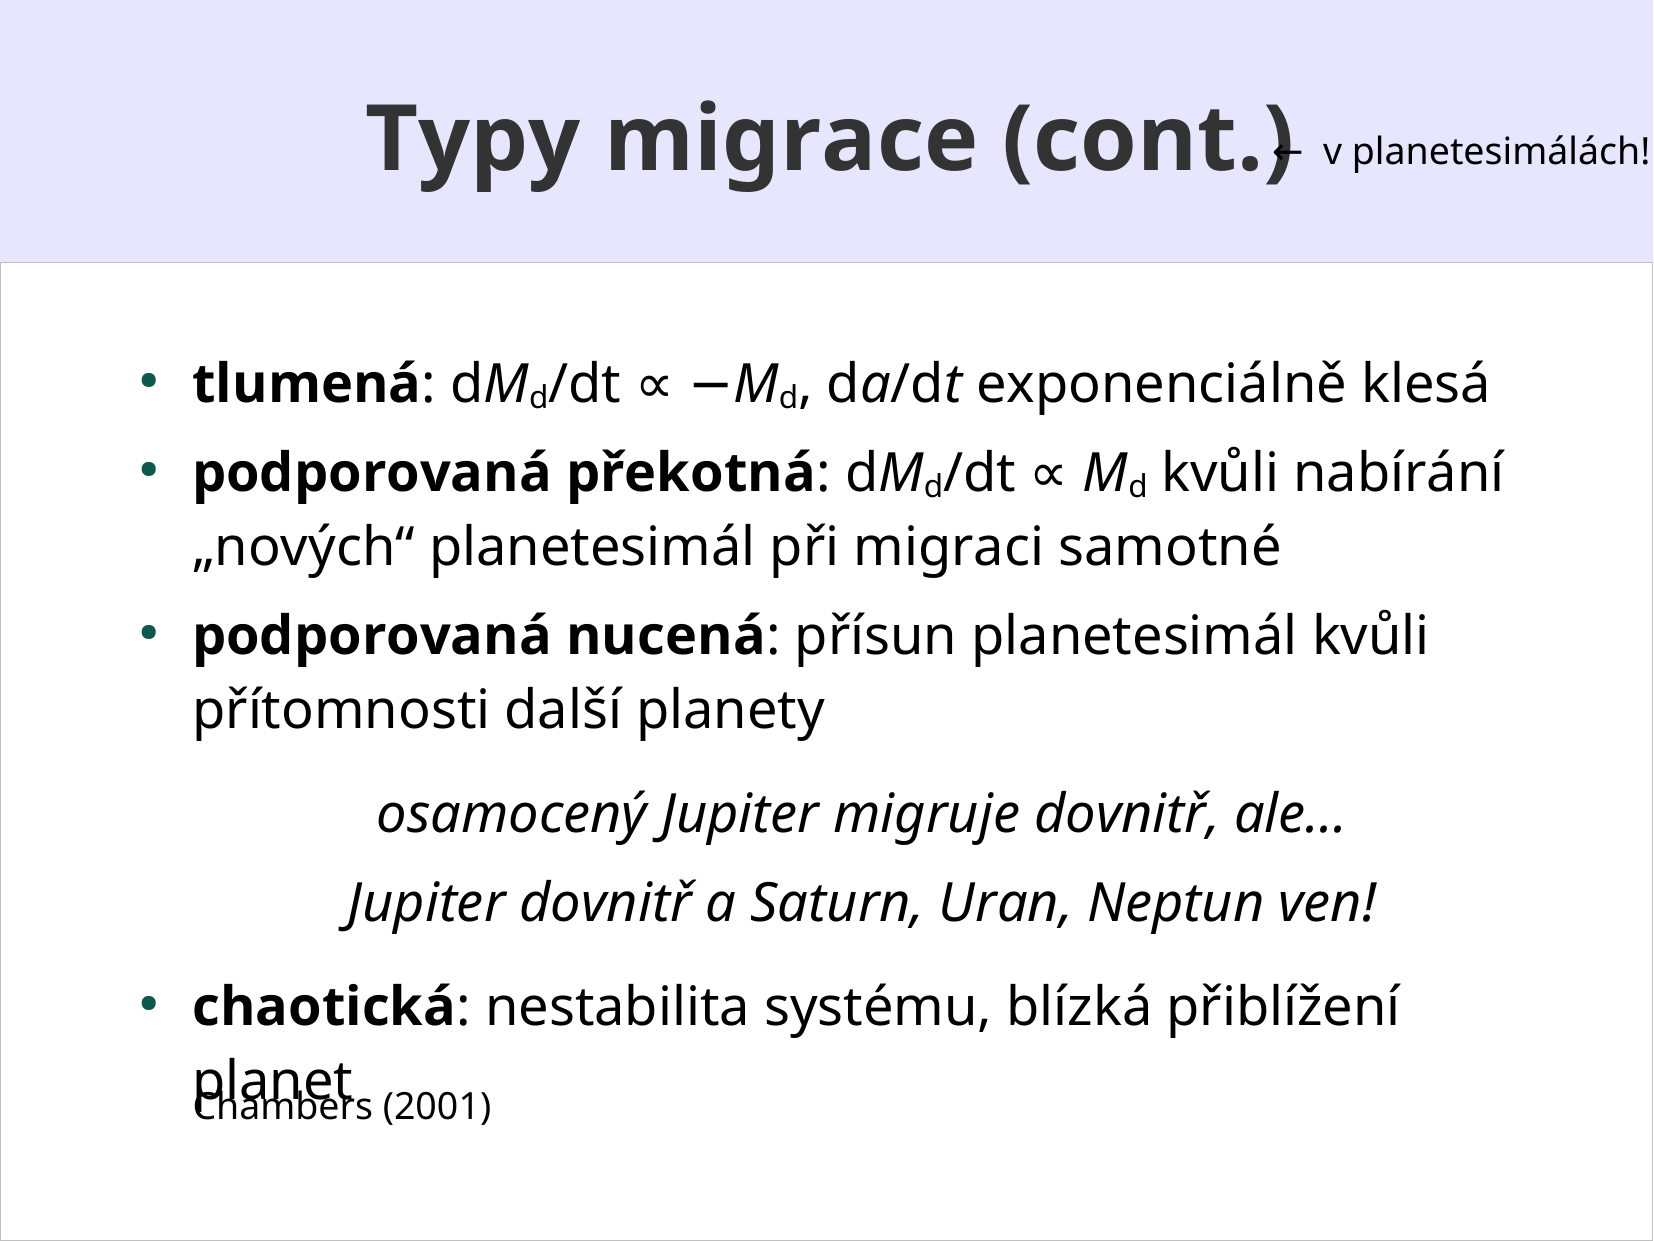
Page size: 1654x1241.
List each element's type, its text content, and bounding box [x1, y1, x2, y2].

text_box ← v planetesimálách! [1257, 117, 1621, 180]
text_box Chambers (2001) [177, 1072, 473, 1135]
title Typy migrace (cont.) [124, 31, 1536, 239]
list tlumená: dMd/dt ∝ −Md, da/dt exponenciálně klesá podporovaná překotná: dMd/dt ∝ Md kvůli nabírání „nových“ planetesimál při migraci samotné podporovaná nucená: přísun planetesimál kvůli přítomnosti další planety osamocený Jupiter migruje dovnitř, ale... Jupiter dovnitř a Saturn, Uran, Neptun ven! chaotická: nestabilita systému, blízká přiblížení planet [121, 344, 1534, 1120]
